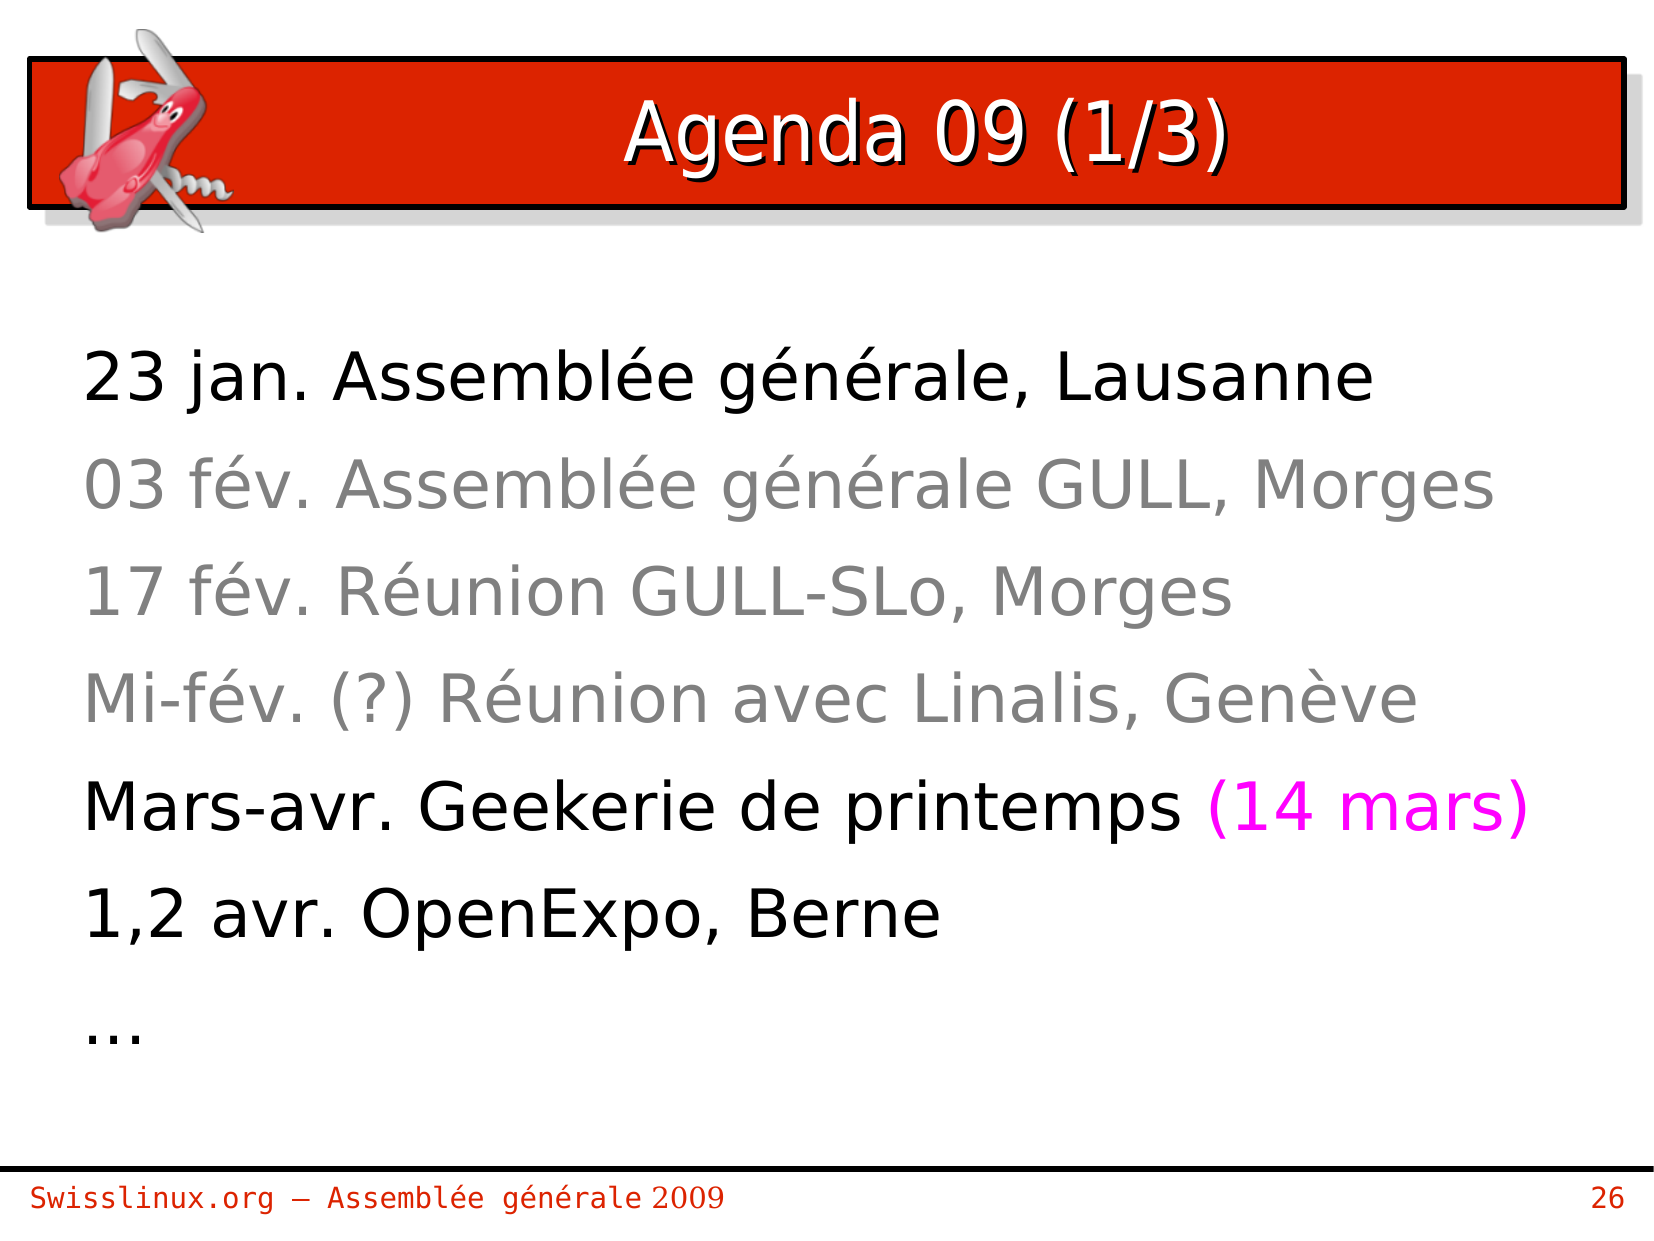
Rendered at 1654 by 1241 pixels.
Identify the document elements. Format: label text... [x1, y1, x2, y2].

title Agenda 09 (1/3) [259, 84, 1595, 182]
picture [59, 29, 234, 233]
list 23 jan. Assemblée générale, Lausanne 03 fév. Assemblée générale GULL, Morges 17 fév. Réunion GULL-SLo, Morges Mi-fév. (?) Réunion avec Linalis, Genève Mars-avr. Geekerie de printemps (14 mars) 1,2 avr. OpenExpo, Berne ... [82, 290, 1571, 1109]
